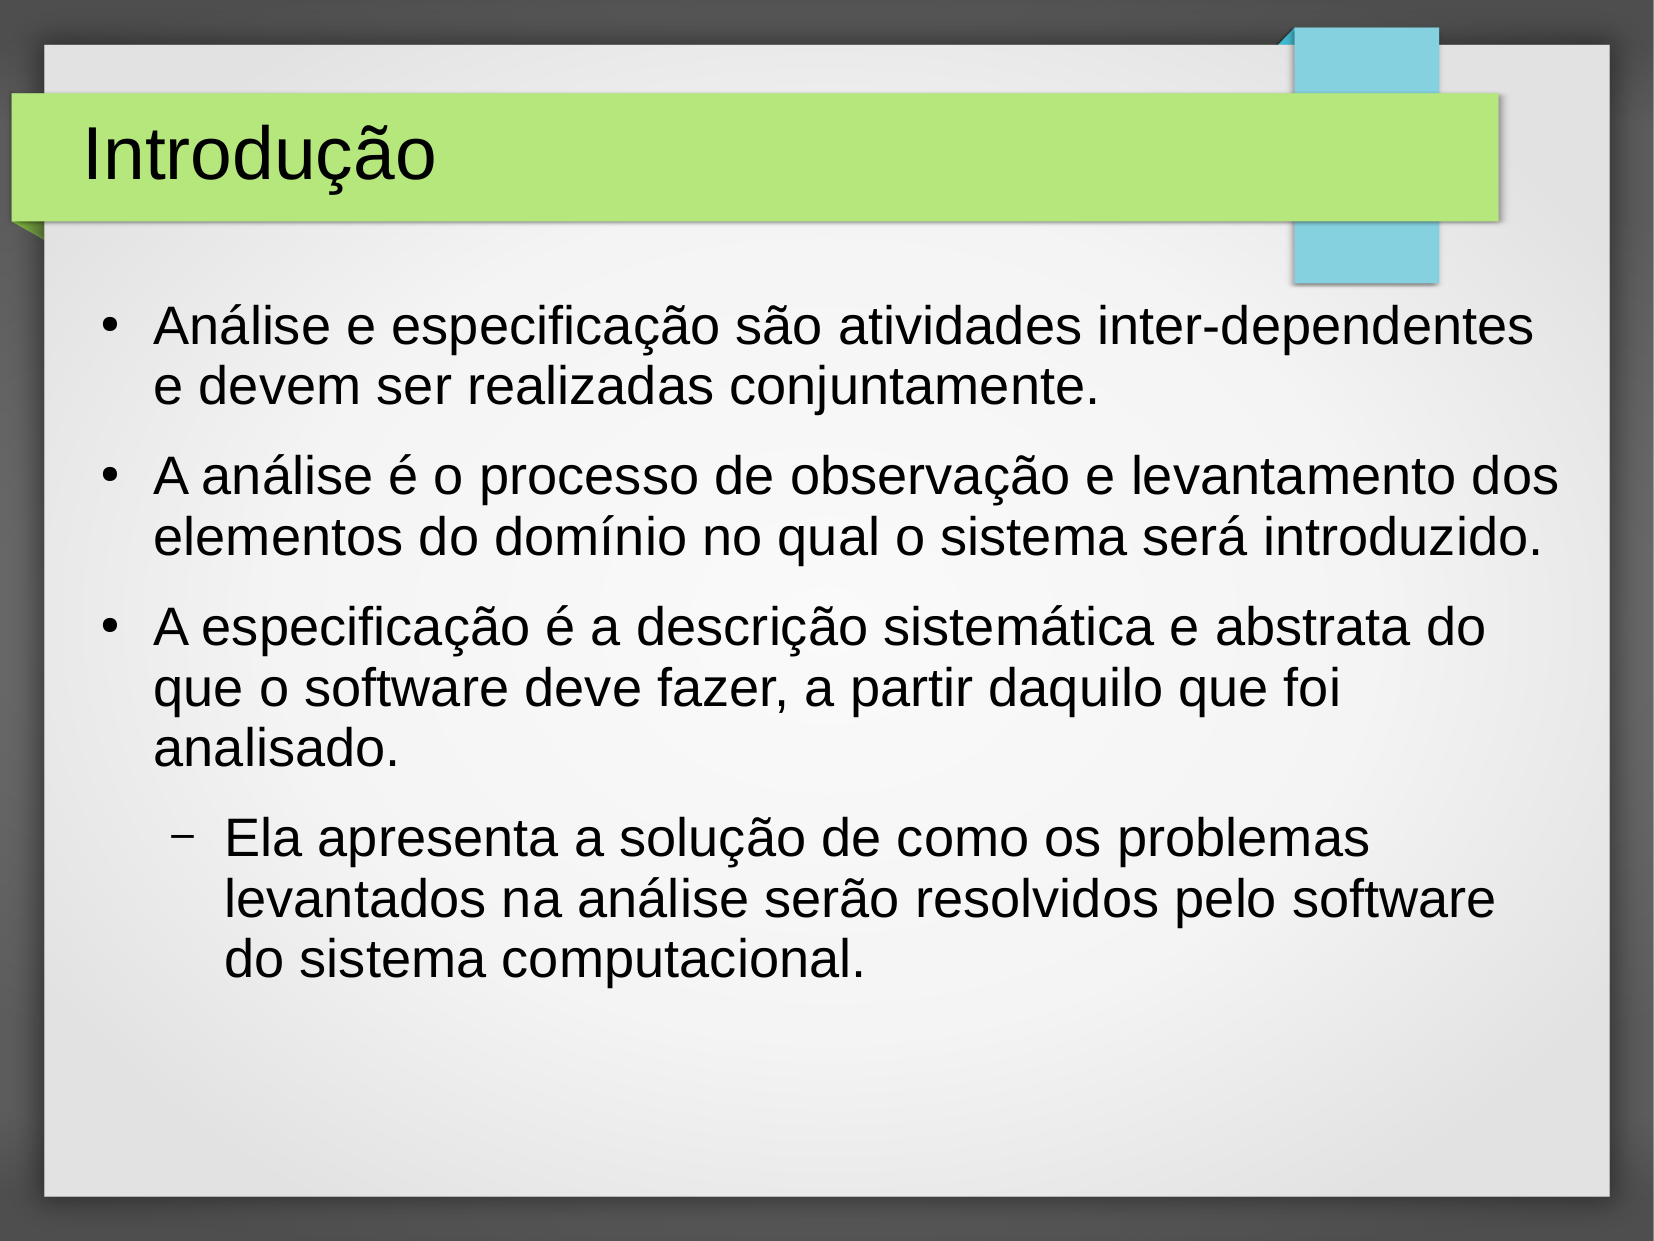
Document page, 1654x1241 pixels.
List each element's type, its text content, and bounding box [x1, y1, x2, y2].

picture [0, 0, 1654, 1241]
title Introdução [82, 94, 1264, 213]
list Análise e especificação são atividades inter-dependentes e devem ser realizadas conjuntamente. A análise é o processo de observação e levantamento dos elementos do domínio no qual o sistema será introduzido. A especificação é a descrição sistemática e abstrata do que o software deve fazer, a partir daquilo que foi analisado. Ela apresenta a solução de como os problemas levantados na análise serão resolvidos pelo software do sistema computacional. [82, 295, 1571, 1015]
